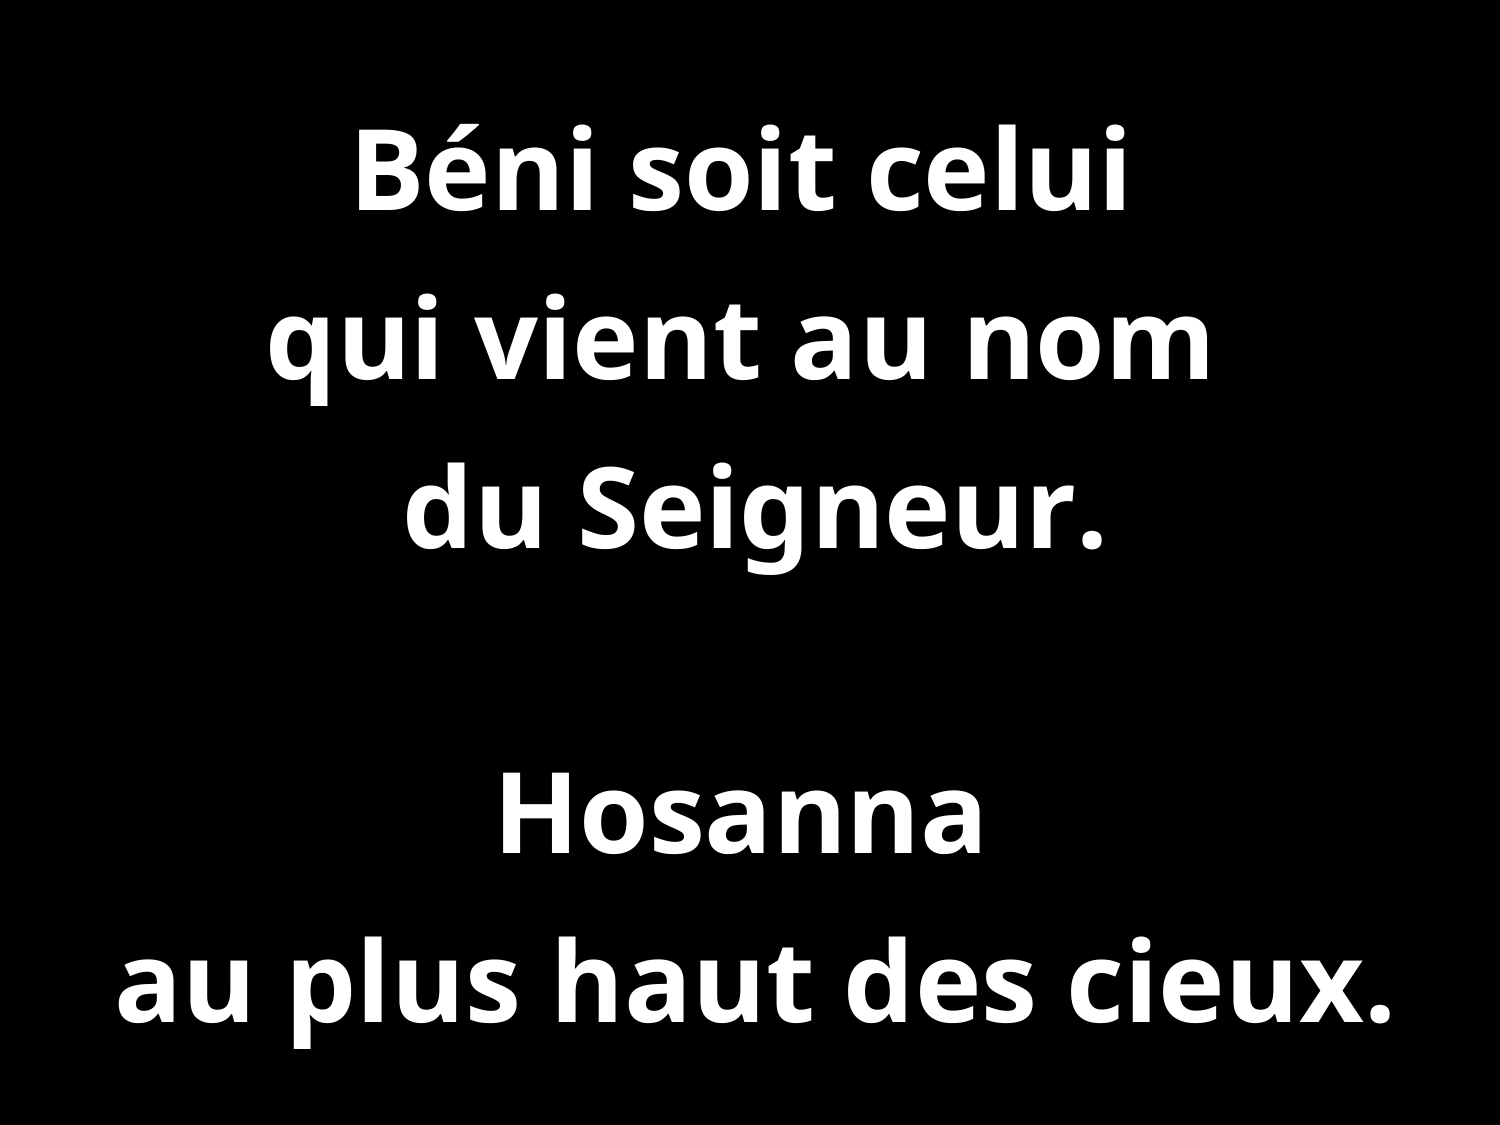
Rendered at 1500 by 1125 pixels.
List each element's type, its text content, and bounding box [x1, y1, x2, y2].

text_box Béni soit celui qui vient au nom du Seigneur. Hosanna au plus haut des cieux. [11, 90, 1500, 1005]
